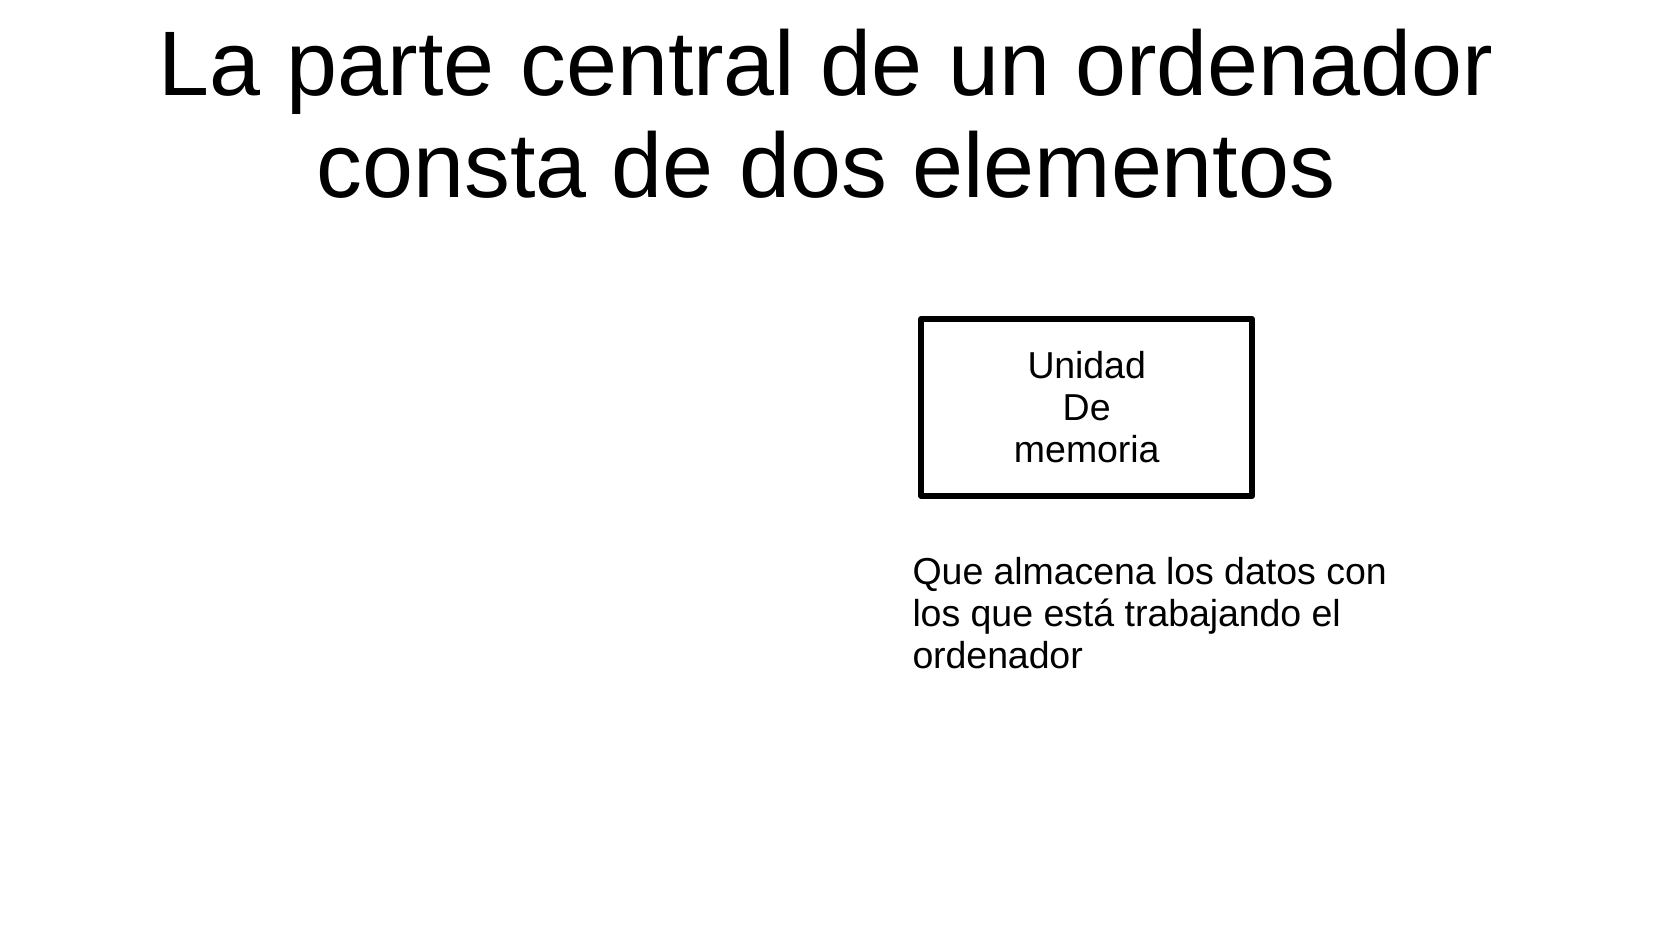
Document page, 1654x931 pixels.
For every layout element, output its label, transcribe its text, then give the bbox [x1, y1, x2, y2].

text_box Unidad De memoria [921, 318, 1252, 497]
text_box Que almacena los datos con los que está trabajando el ordenador [897, 543, 1406, 685]
title La parte central de un ordenador consta de dos elementos [82, 12, 1571, 218]
